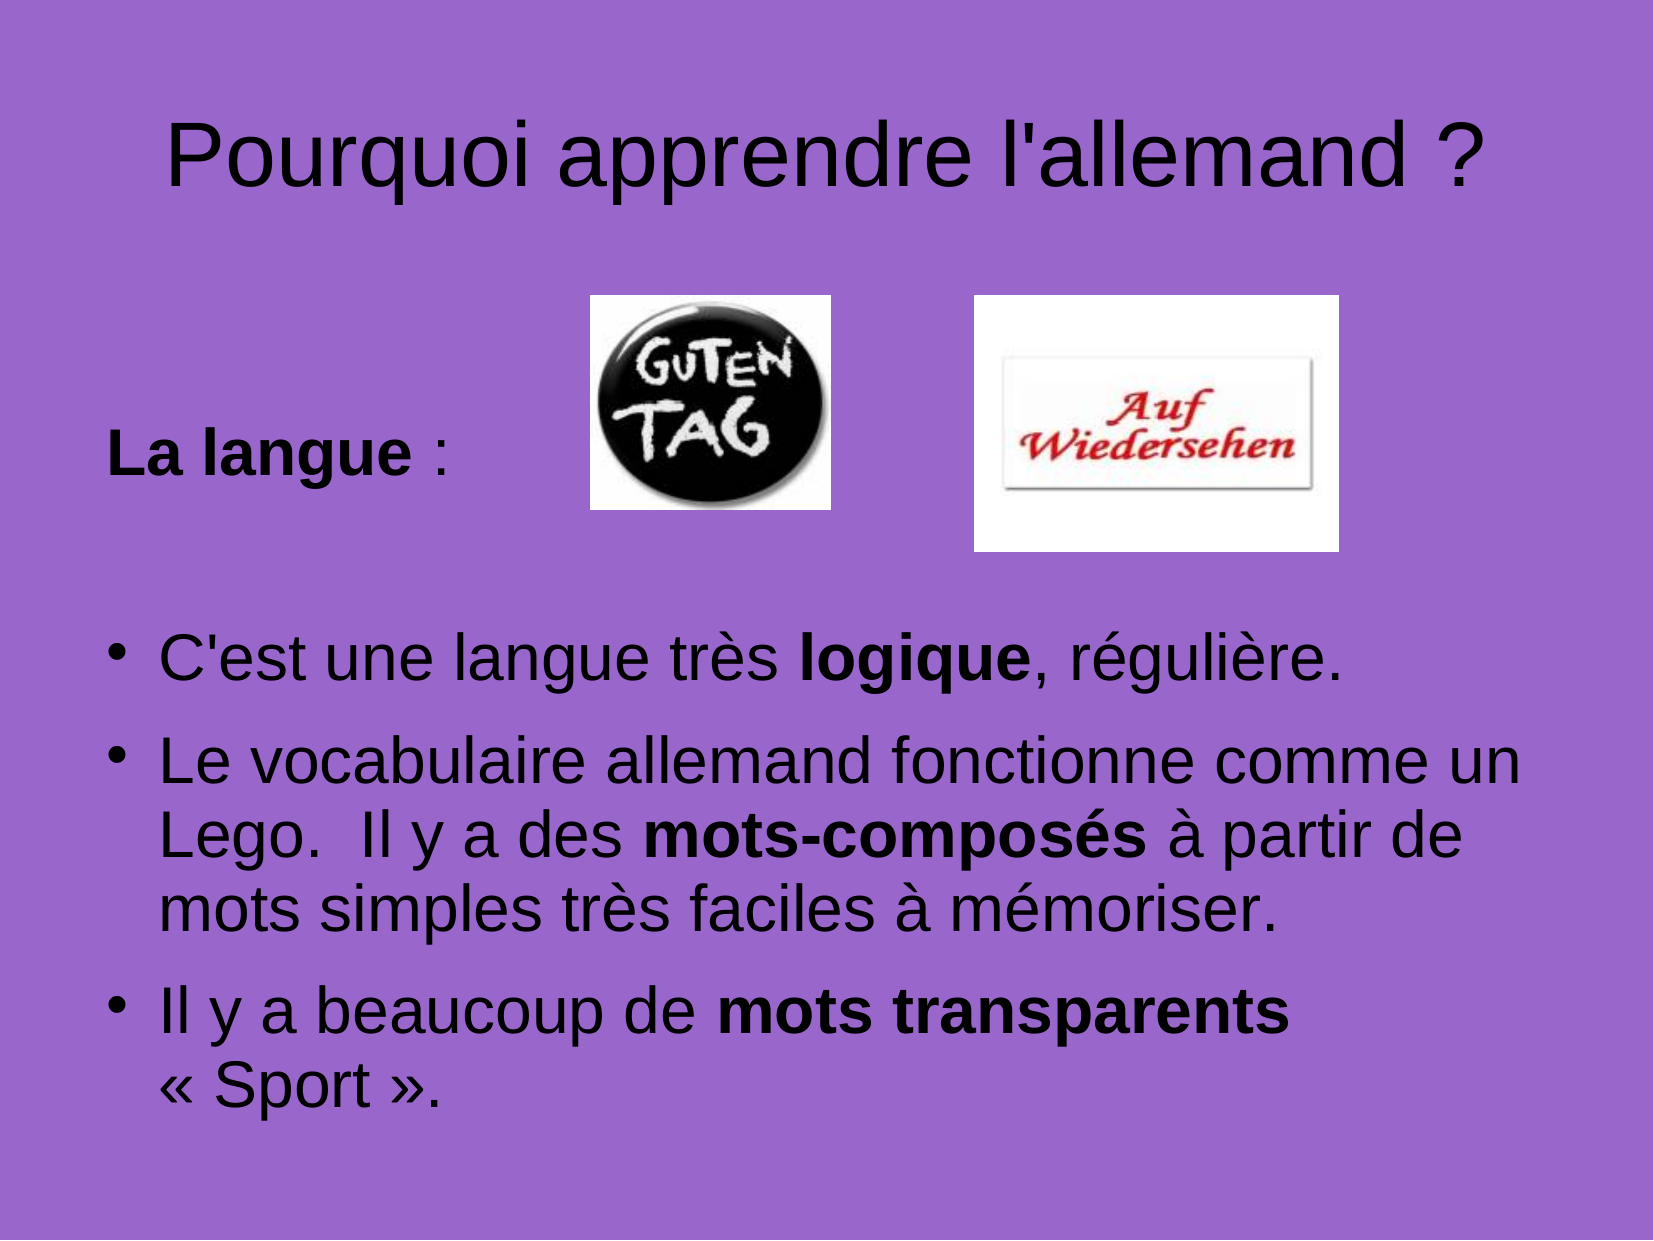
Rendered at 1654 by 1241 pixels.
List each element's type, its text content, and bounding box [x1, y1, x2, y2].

title Pourquoi apprendre l'allemand ? [82, 49, 1571, 257]
picture [590, 295, 831, 510]
picture [974, 295, 1339, 552]
list La langue : C'est une langue très logique, régulière. Le vocabulaire allemand fonctionne comme un Lego. Il y a des mots-composés à partir de mots simples très faciles à mémoriser. Il y a beaucoup de mots transparents « Sport ». [88, 303, 1577, 1123]
